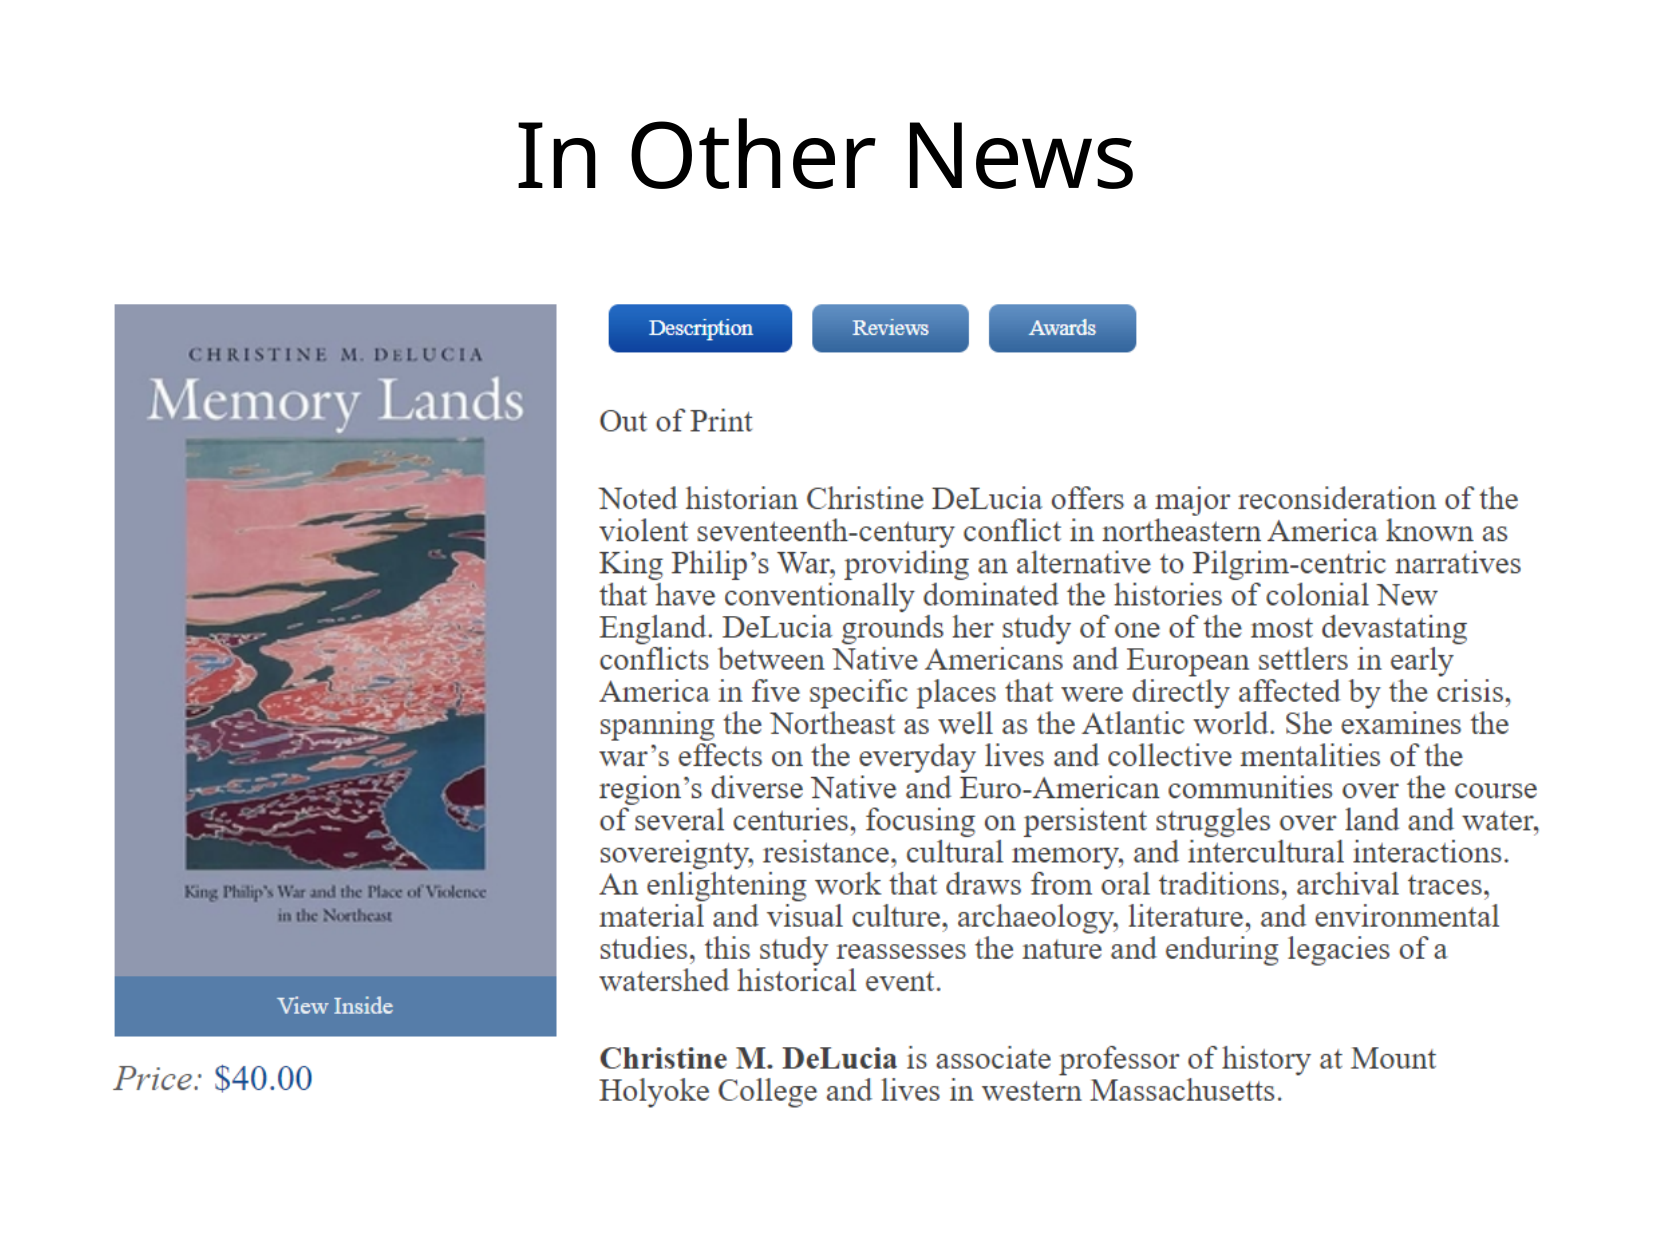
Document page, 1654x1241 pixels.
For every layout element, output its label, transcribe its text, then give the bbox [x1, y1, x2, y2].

title In Other News [82, 49, 1571, 257]
picture [84, 287, 1569, 1113]
